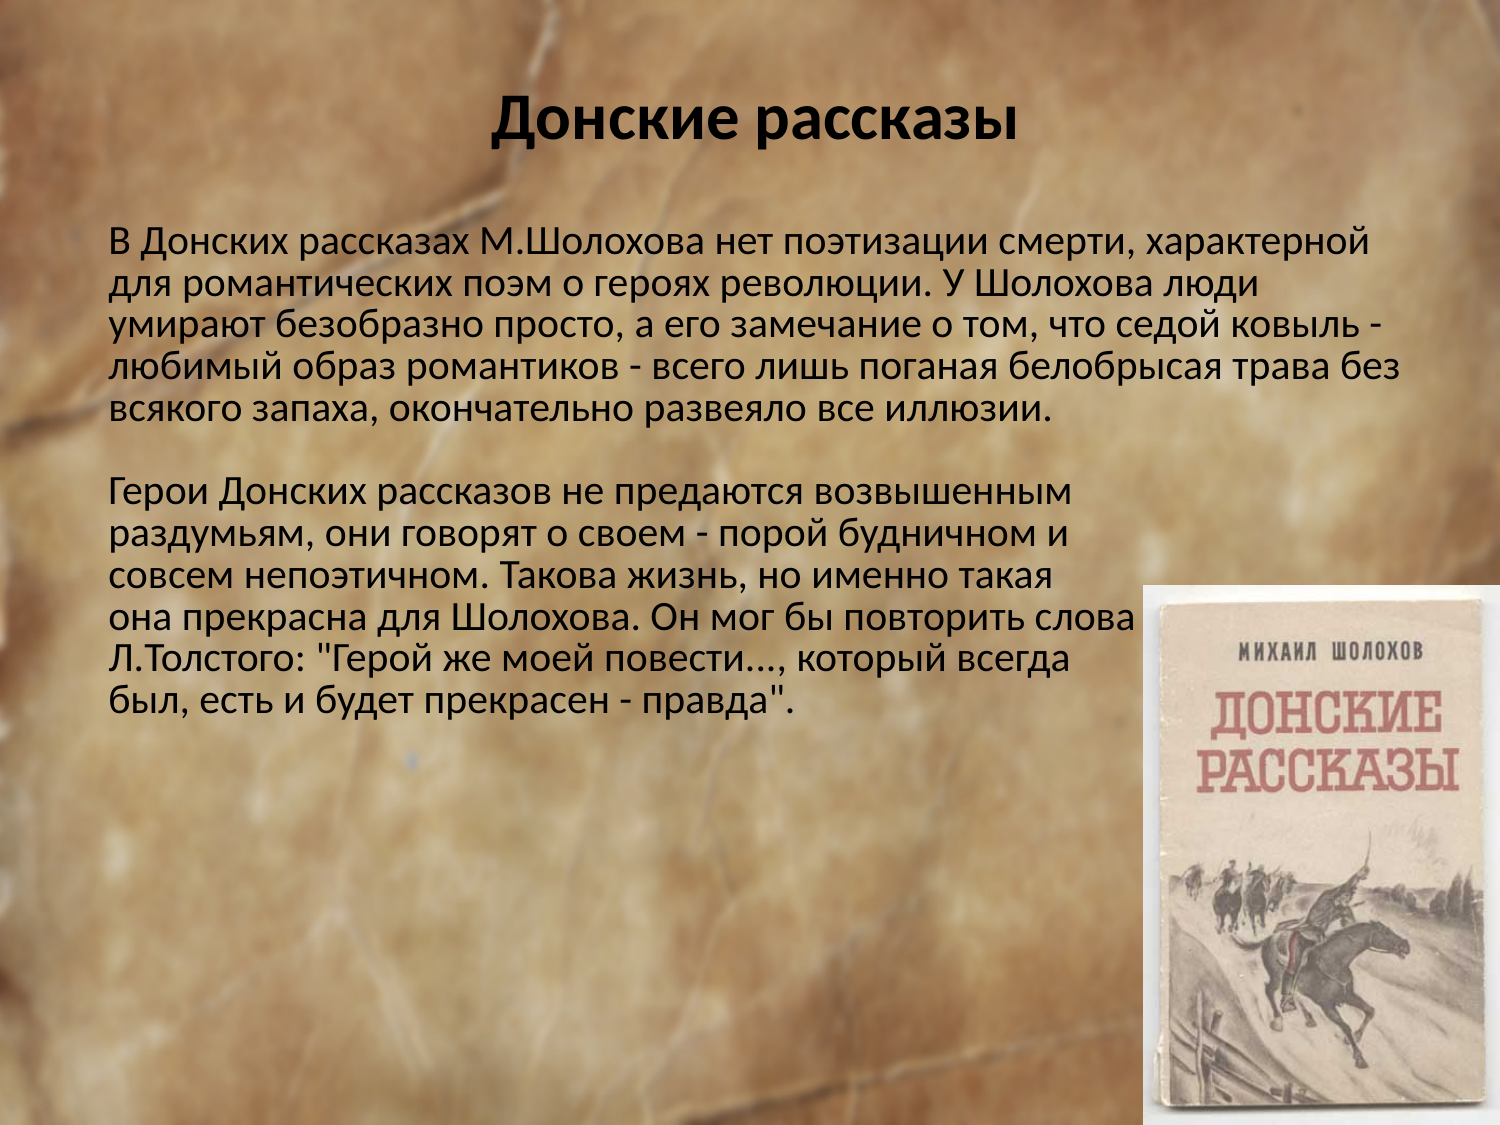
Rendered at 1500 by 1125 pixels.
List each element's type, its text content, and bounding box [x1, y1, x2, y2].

picture [0, 0, 1500, 1125]
text_box Донские рассказы В Донских рассказах М.Шолохова нет поэтизации смерти, характерной для романтических поэм о героях революции. У Шолохова люди умирают безобразно просто, а его замечание о том, что седой ковыль - любимый образ романтиков - всего лишь поганая белобрысая трава без всякого запаха, окончательно развеяло все иллюзии. Герои Донских рассказов не предаются возвышенным раздумьям, они говорят о своем - порой будничном и совсем непоэтичном. Такова жизнь, но именно такая она прекрасна для Шолохова. Он мог бы повторить слова Л.Толстого: "Герой же моей повести..., который всегда был, есть и будет прекрасен - правда". [93, 82, 1418, 865]
